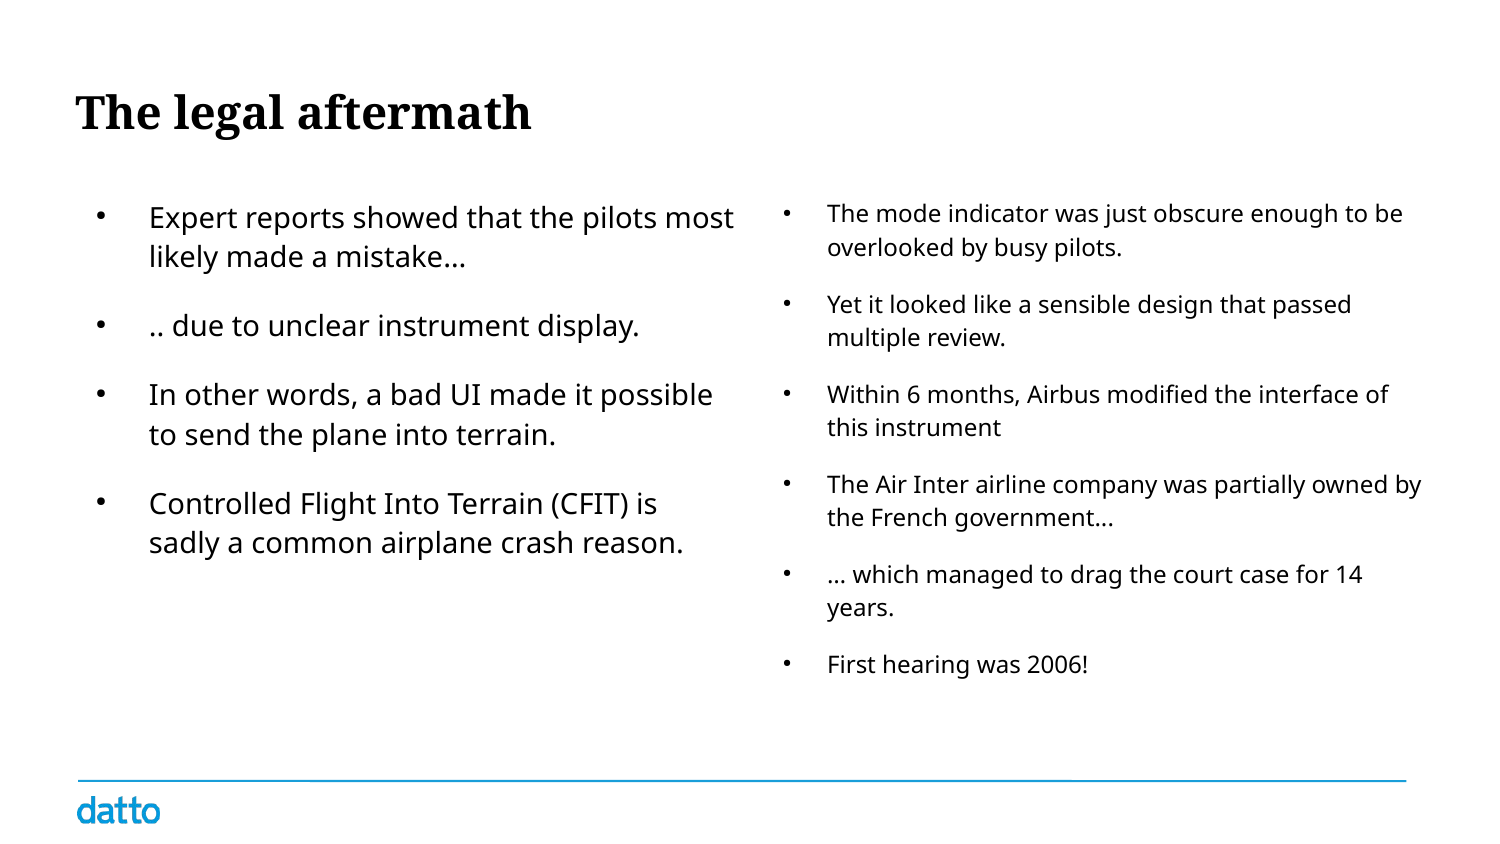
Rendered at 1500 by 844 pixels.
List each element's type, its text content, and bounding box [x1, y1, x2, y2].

list Expert reports showed that the pilots most likely made a mistake… .. due to unclear instrument display. In other words, a bad UI made it possible to send the plane into terrain. Controlled Flight Into Terrain (CFIT) is sadly a common airplane crash reason. [78, 197, 736, 687]
picture [136, 796, 160, 824]
picture [122, 808, 133, 824]
picture [146, 808, 156, 819]
picture [82, 808, 91, 819]
title The legal aftermath [75, 51, 1404, 172]
picture [77, 796, 91, 808]
picture [95, 796, 133, 824]
list The mode indicator was just obscure enough to be overlooked by busy pilots. Yet it looked like a sensible design that passed multiple review. Within 6 months, Airbus modified the interface of this instrument The Air Inter airline company was partially owned by the French government... … which managed to drag the court case for 14 years. First hearing was 2006! [768, 197, 1426, 687]
